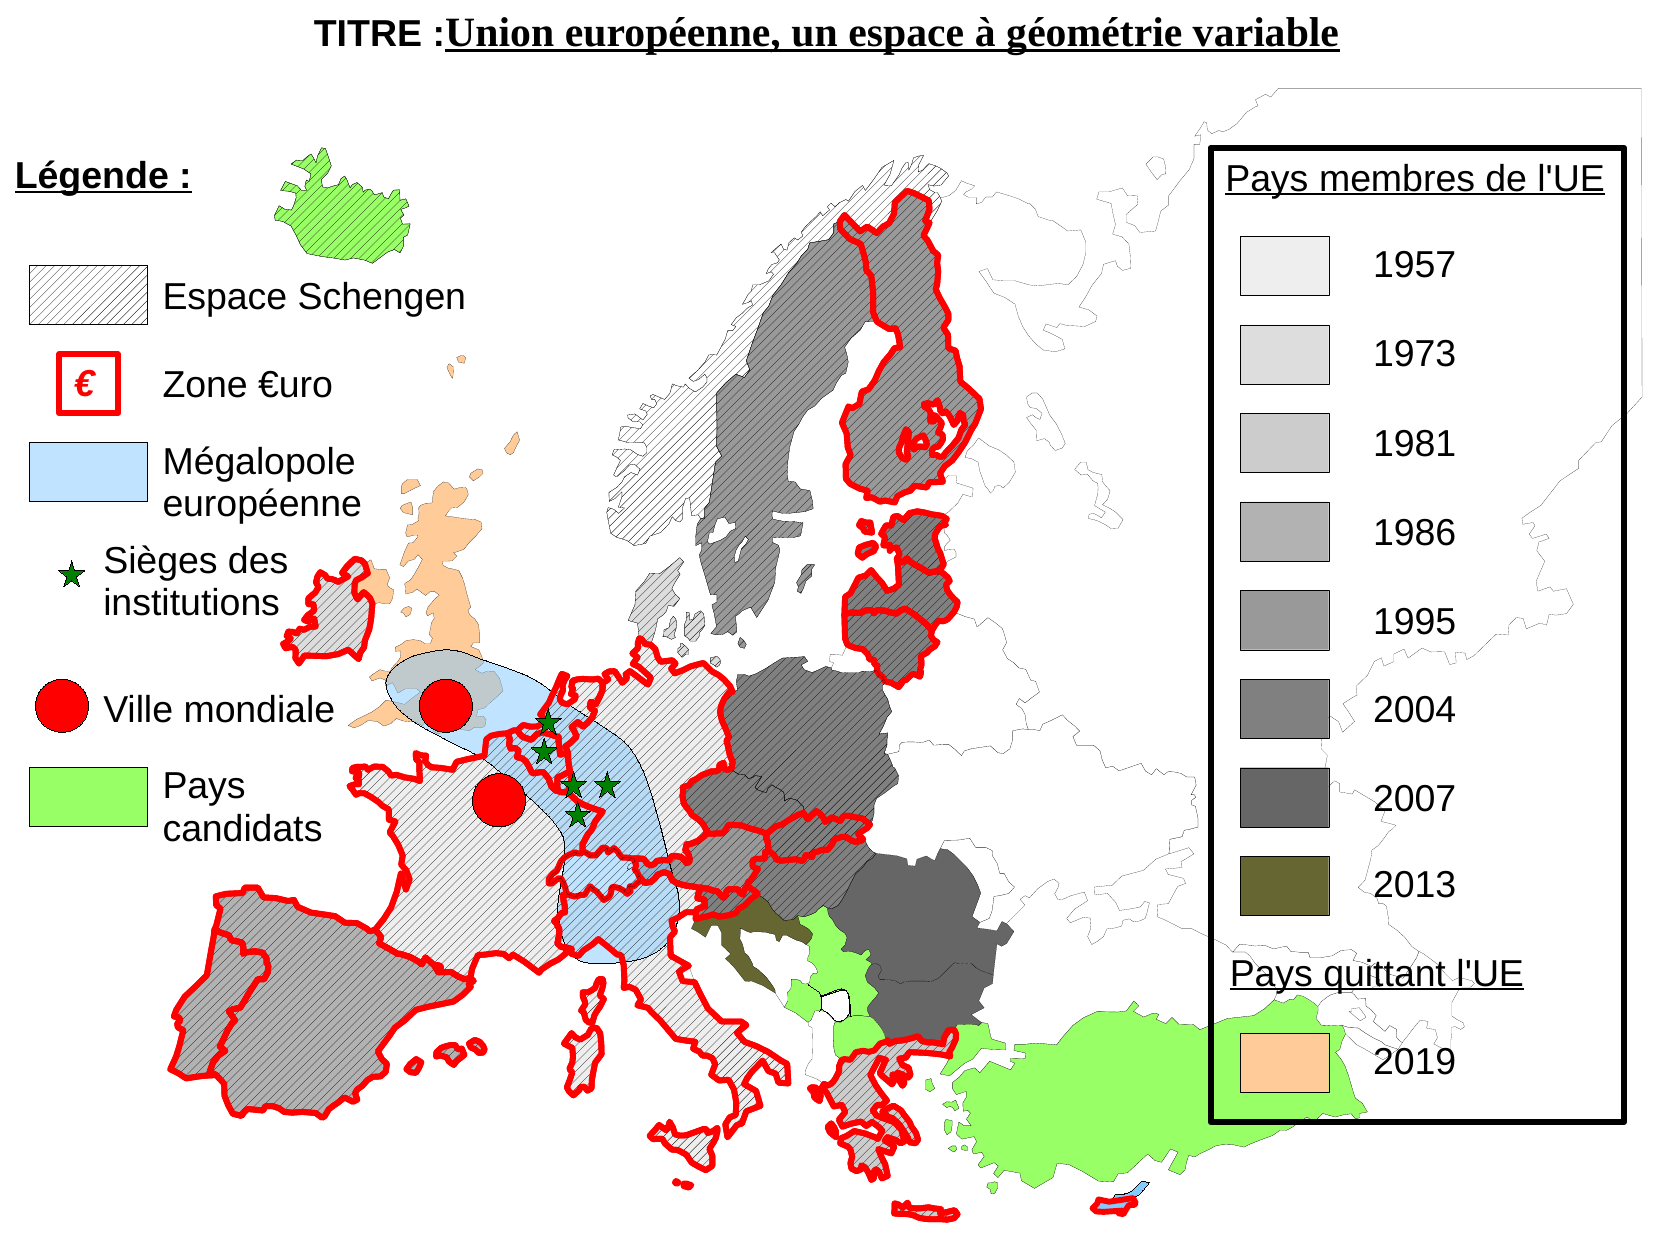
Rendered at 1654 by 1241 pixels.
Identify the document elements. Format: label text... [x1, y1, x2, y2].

text_box [446, 363, 454, 379]
text_box [809, 1087, 821, 1101]
text_box [1426, 650, 1480, 665]
text_box [684, 610, 705, 642]
text_box [581, 979, 604, 1024]
text_box [986, 1181, 998, 1194]
text_box [948, 1145, 957, 1152]
text_box [1214, 1002, 1465, 1119]
text_box € [62, 357, 110, 410]
text_box [683, 1183, 692, 1188]
text_box [649, 1121, 718, 1171]
text_box Légende : [0, 147, 237, 206]
text_box Ville mondiale [88, 681, 355, 739]
text_box [827, 1123, 836, 1138]
text_box [952, 1000, 1296, 1189]
text_box Zone €uro [147, 356, 348, 414]
text_box 2007 [1358, 769, 1536, 827]
text_box [857, 542, 877, 558]
text_box Espace Schengen [147, 268, 502, 325]
text_box TITRE :Union européenne, un espace à géométrie variable [88, 2, 1565, 65]
text_box [456, 355, 466, 364]
text_box [563, 1027, 602, 1096]
text_box Pays quittant l'UE [1215, 944, 1621, 1002]
text_box [274, 147, 411, 264]
text_box 2004 [1358, 681, 1536, 739]
text_box 1957 [1358, 236, 1536, 294]
text_box [29, 442, 147, 502]
text_box Mégalopole européenne [147, 432, 392, 532]
text_box [283, 558, 394, 664]
text_box [1145, 156, 1166, 180]
text_box [677, 643, 689, 658]
text_box [35, 679, 88, 733]
text_box 1981 [1358, 415, 1536, 473]
text_box [662, 616, 677, 640]
text_box [925, 1078, 935, 1092]
text_box [942, 1099, 959, 1111]
text_box [944, 1119, 953, 1135]
text_box [961, 1144, 968, 1151]
text_box 1973 [1358, 324, 1536, 382]
text_box Pays candidats [147, 757, 414, 857]
text_box [400, 501, 413, 515]
text_box [400, 606, 412, 617]
text_box [710, 656, 721, 668]
text_box 2019 [1358, 1033, 1536, 1091]
text_box 1986 [1358, 504, 1536, 562]
text_box 2013 [1358, 856, 1536, 914]
text_box [29, 265, 148, 325]
text_box [468, 1039, 485, 1053]
text_box [859, 521, 873, 533]
text_box [58, 560, 85, 587]
text_box [1092, 1181, 1150, 1215]
text_box Sièges des institutions [88, 531, 333, 631]
text_box [170, 88, 1643, 1180]
text_box [436, 1044, 465, 1065]
text_box [737, 637, 747, 649]
text_box 1995 [1358, 592, 1536, 650]
text_box [401, 479, 421, 494]
text_box [796, 564, 815, 594]
text_box [1404, 650, 1420, 659]
text_box [504, 431, 520, 455]
text_box [29, 767, 147, 827]
text_box [469, 468, 484, 481]
text_box [1214, 207, 1621, 944]
text_box [894, 1202, 958, 1220]
text_box [406, 1059, 422, 1073]
text_box Pays membres de l'UE [1214, 151, 1621, 207]
